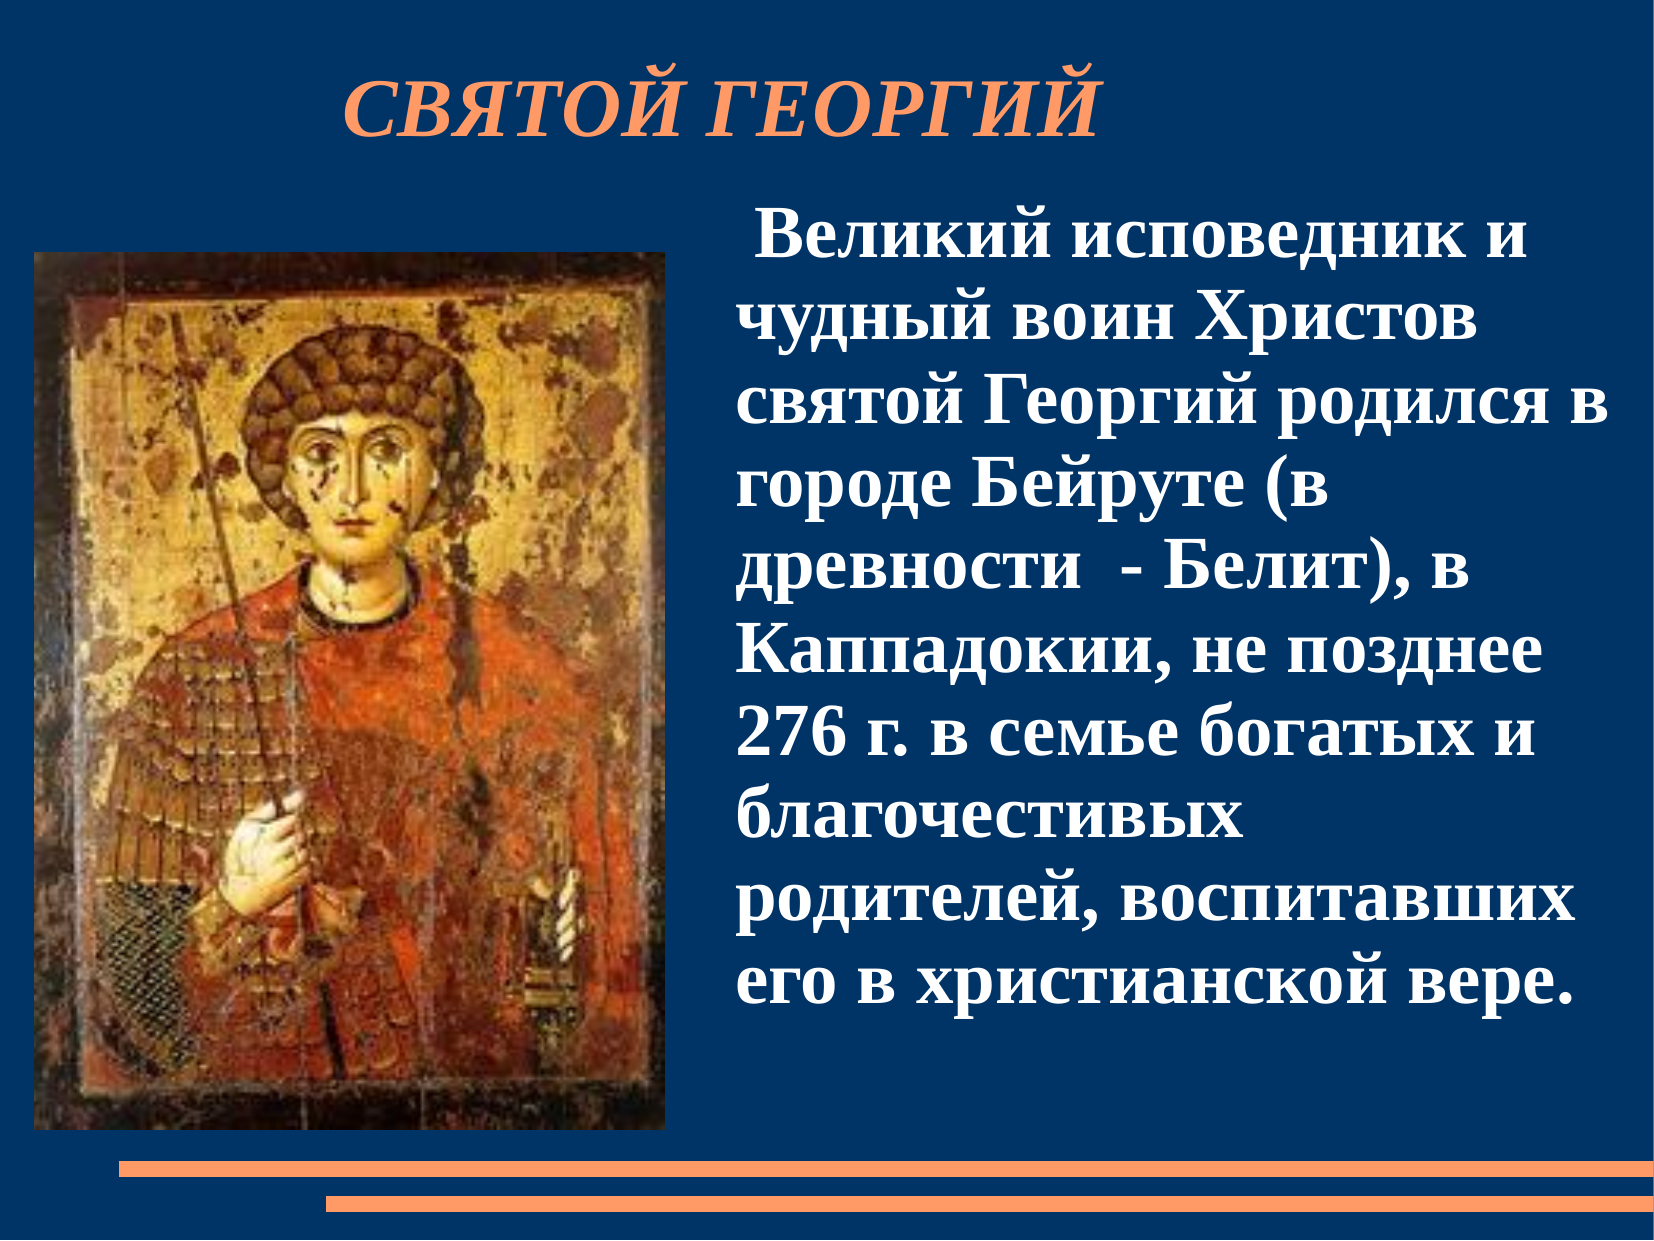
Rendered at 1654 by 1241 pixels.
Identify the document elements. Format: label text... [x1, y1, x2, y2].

text_box Великий исповедник и чудный воин Христов святой Георгий родился в городе Бейруте (в древности ‑ Белит), в Каппадокии, не позднее 276 г. в семье богатых и благочестивых родителей, воспитавших его в христианской вере. [720, 183, 1635, 1081]
title СВЯТОЙ ГЕОРГИЙ [118, 0, 1531, 208]
picture [34, 252, 665, 1130]
